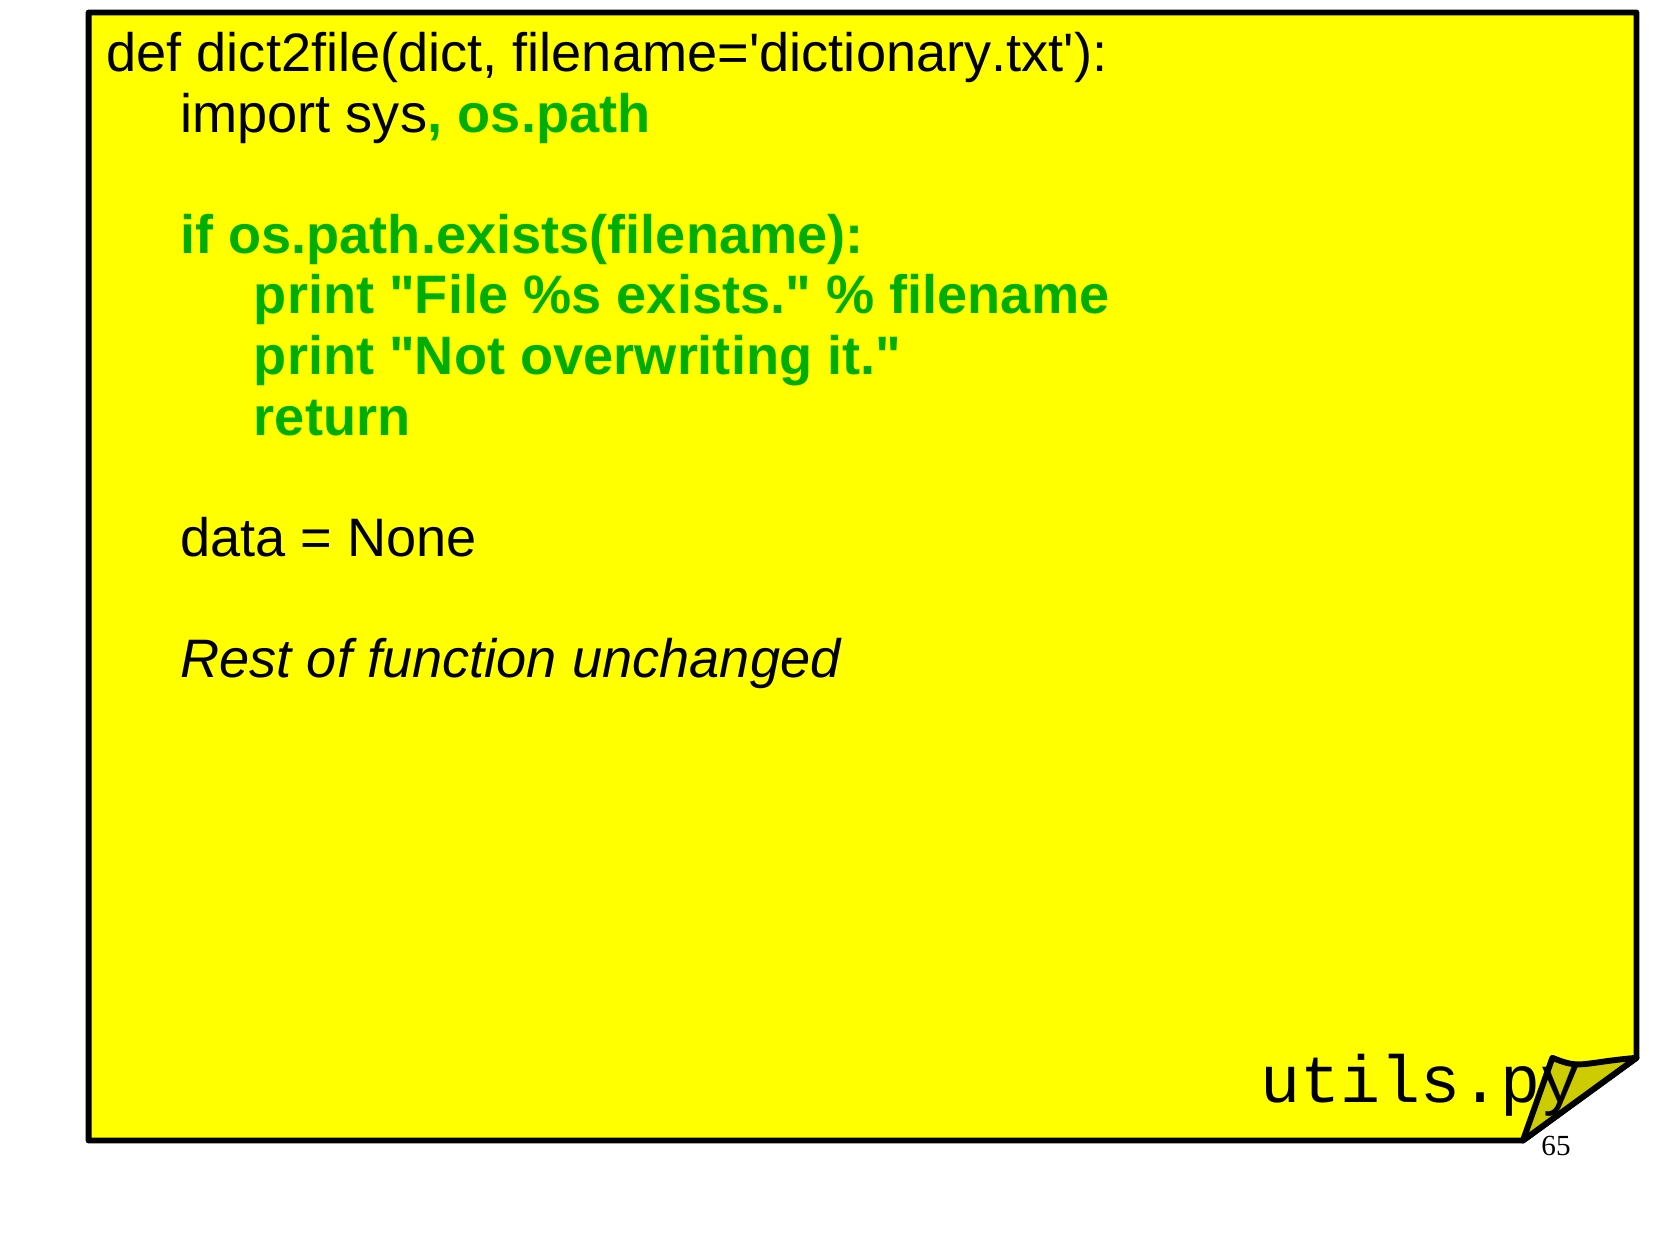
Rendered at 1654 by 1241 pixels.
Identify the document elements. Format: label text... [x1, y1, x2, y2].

text_box utils.py [1246, 1039, 1596, 1130]
text_box def dict2file(dict, filename='dictionary.txt'): import sys, os.path if os.path.exists(filename): print "File %s exists." % filename print "Not overwriting it." return data = None Rest of function unchanged [88, 12, 1637, 1141]
